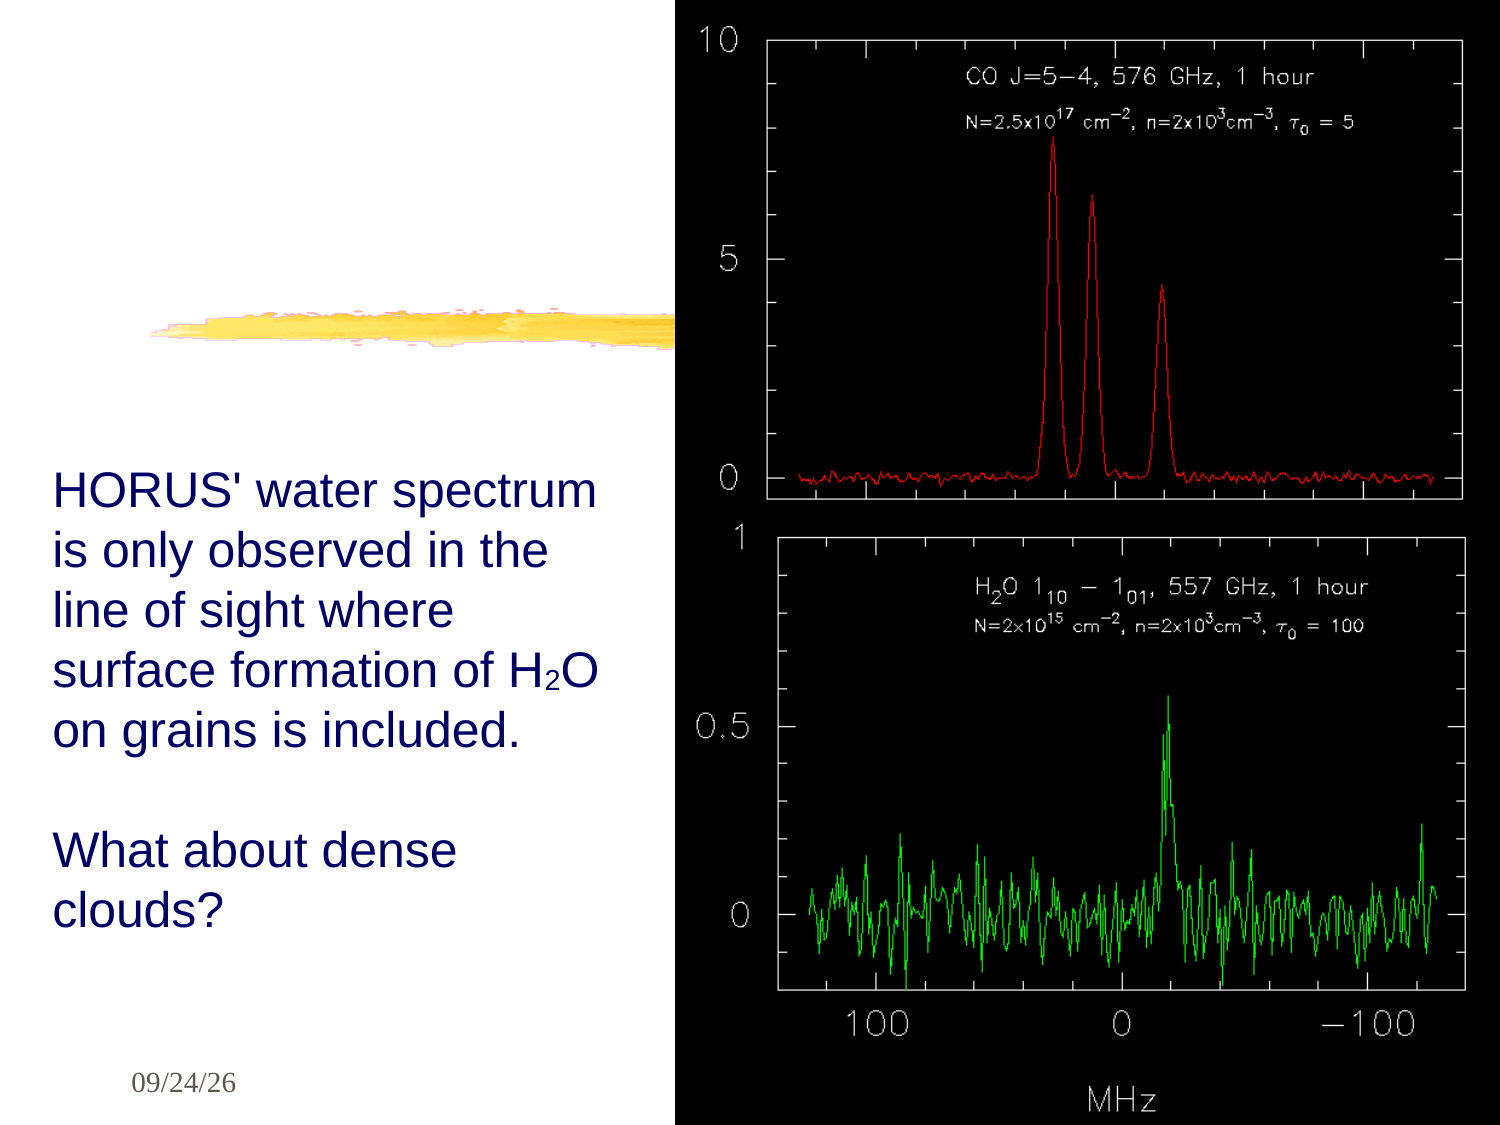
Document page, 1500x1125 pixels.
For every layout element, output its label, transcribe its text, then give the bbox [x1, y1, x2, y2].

picture [150, 0, 1500, 1125]
text_box HORUS' water spectrum is only observed in the line of sight where surface formation of H2O on grains is included. What about dense clouds? [37, 450, 638, 1013]
